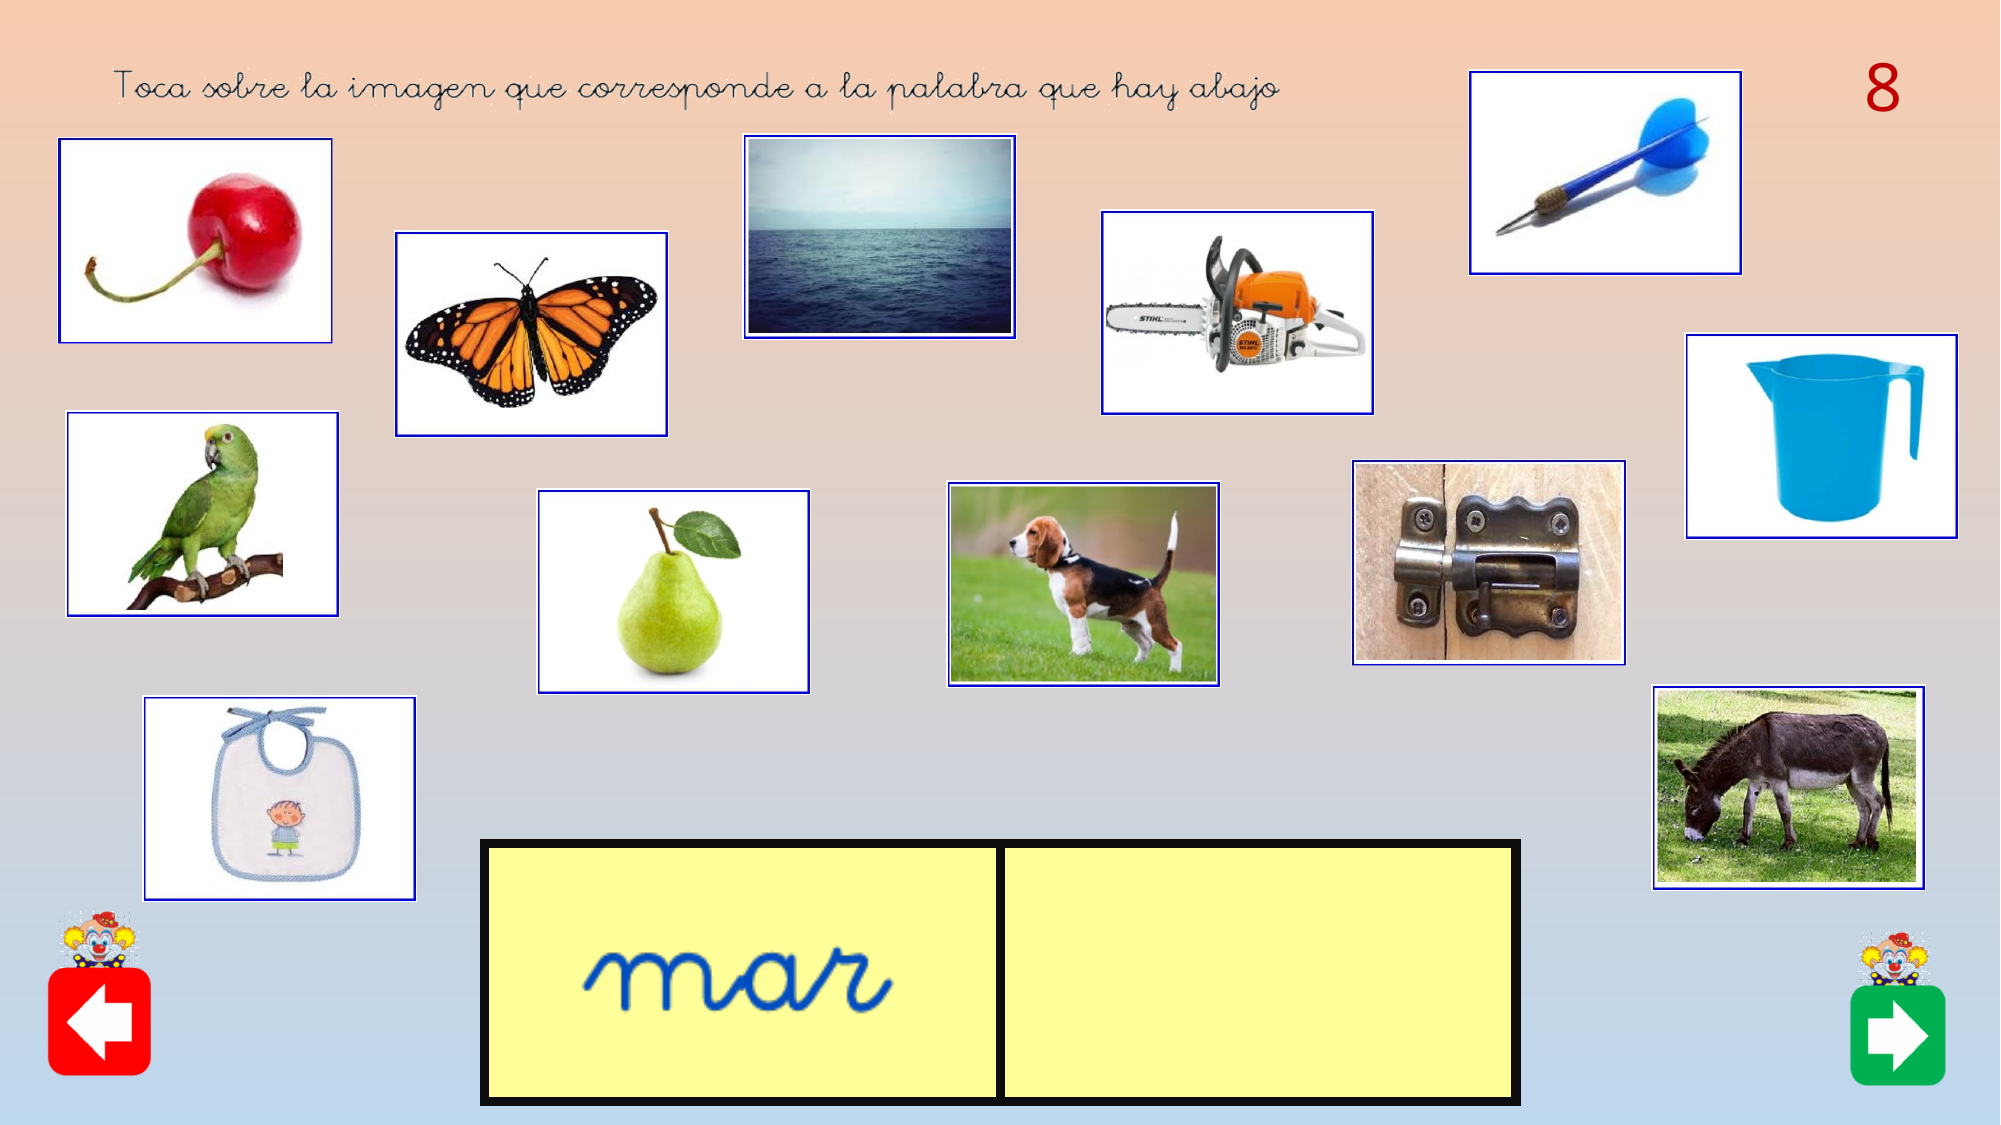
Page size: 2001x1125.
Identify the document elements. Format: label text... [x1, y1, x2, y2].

picture [1850, 931, 1946, 1086]
picture [1684, 332, 1959, 540]
picture [394, 230, 669, 438]
picture [142, 695, 417, 902]
picture [946, 480, 1221, 688]
text_box [484, 843, 1516, 1102]
picture [57, 137, 333, 344]
picture [1651, 684, 1926, 891]
picture [742, 133, 1017, 340]
picture [1351, 459, 1627, 666]
text_box 8 [1820, 37, 1946, 133]
picture [1100, 209, 1375, 416]
picture [65, 410, 340, 618]
picture [546, 859, 933, 1076]
picture [106, 57, 1743, 276]
picture [536, 488, 811, 696]
picture [47, 910, 151, 1076]
